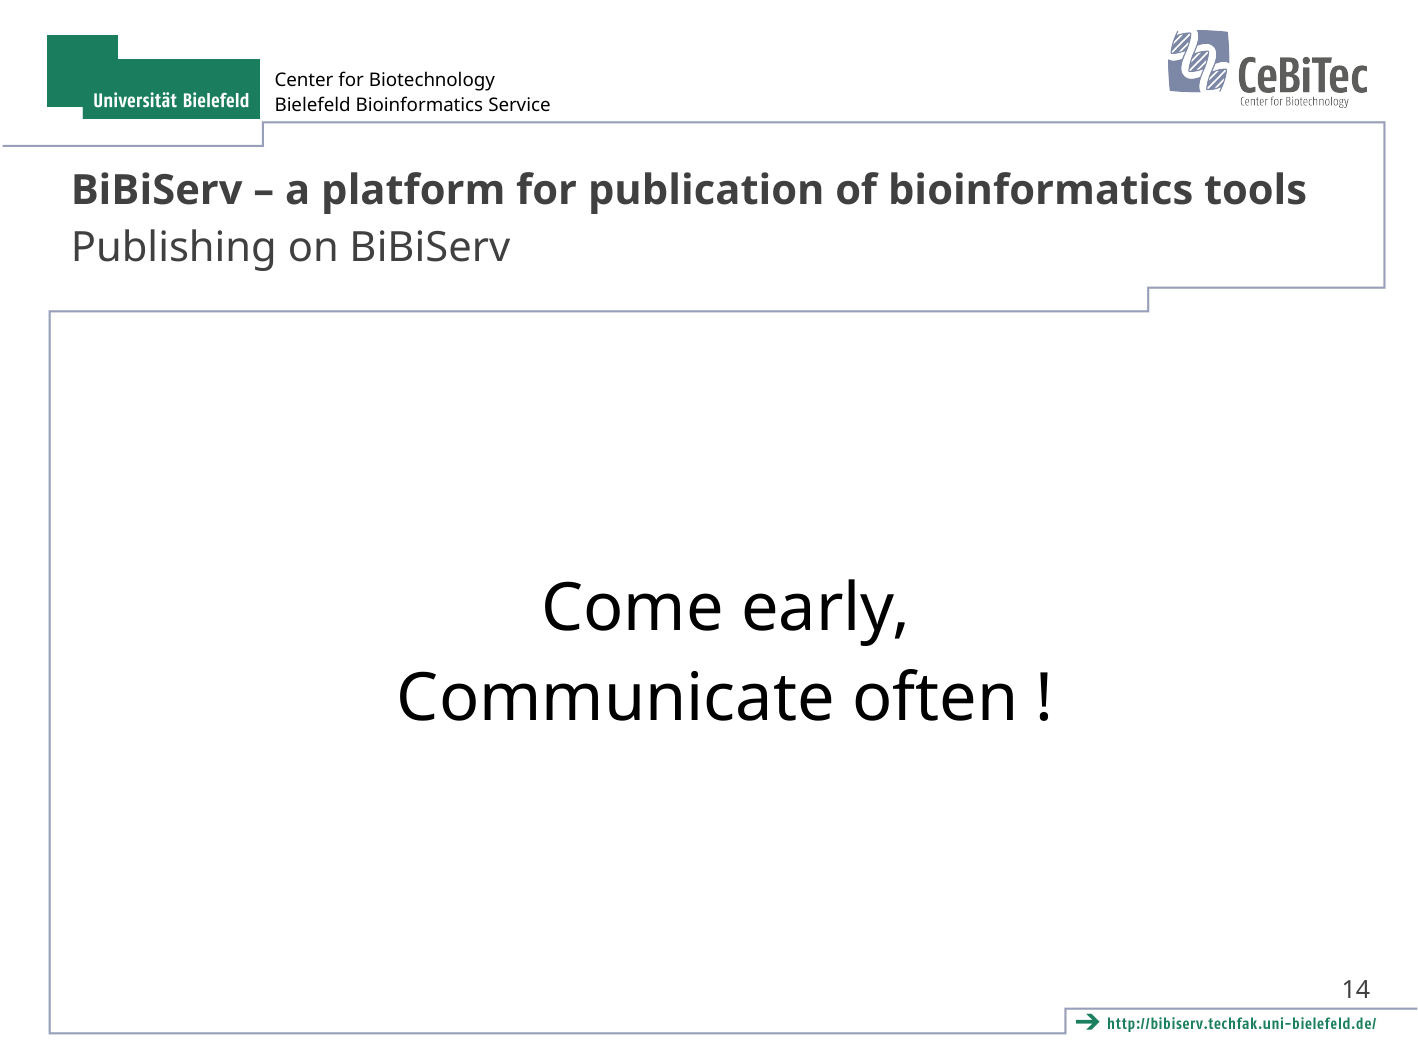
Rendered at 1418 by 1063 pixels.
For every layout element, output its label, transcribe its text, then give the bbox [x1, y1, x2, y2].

title BiBiServ – a platform for publication of bioinformatics tools Publishing on BiBiServ [70, 159, 1359, 275]
subtitle Come early, Communicate often ! [76, 349, 1375, 950]
picture [2, 3, 1418, 1063]
